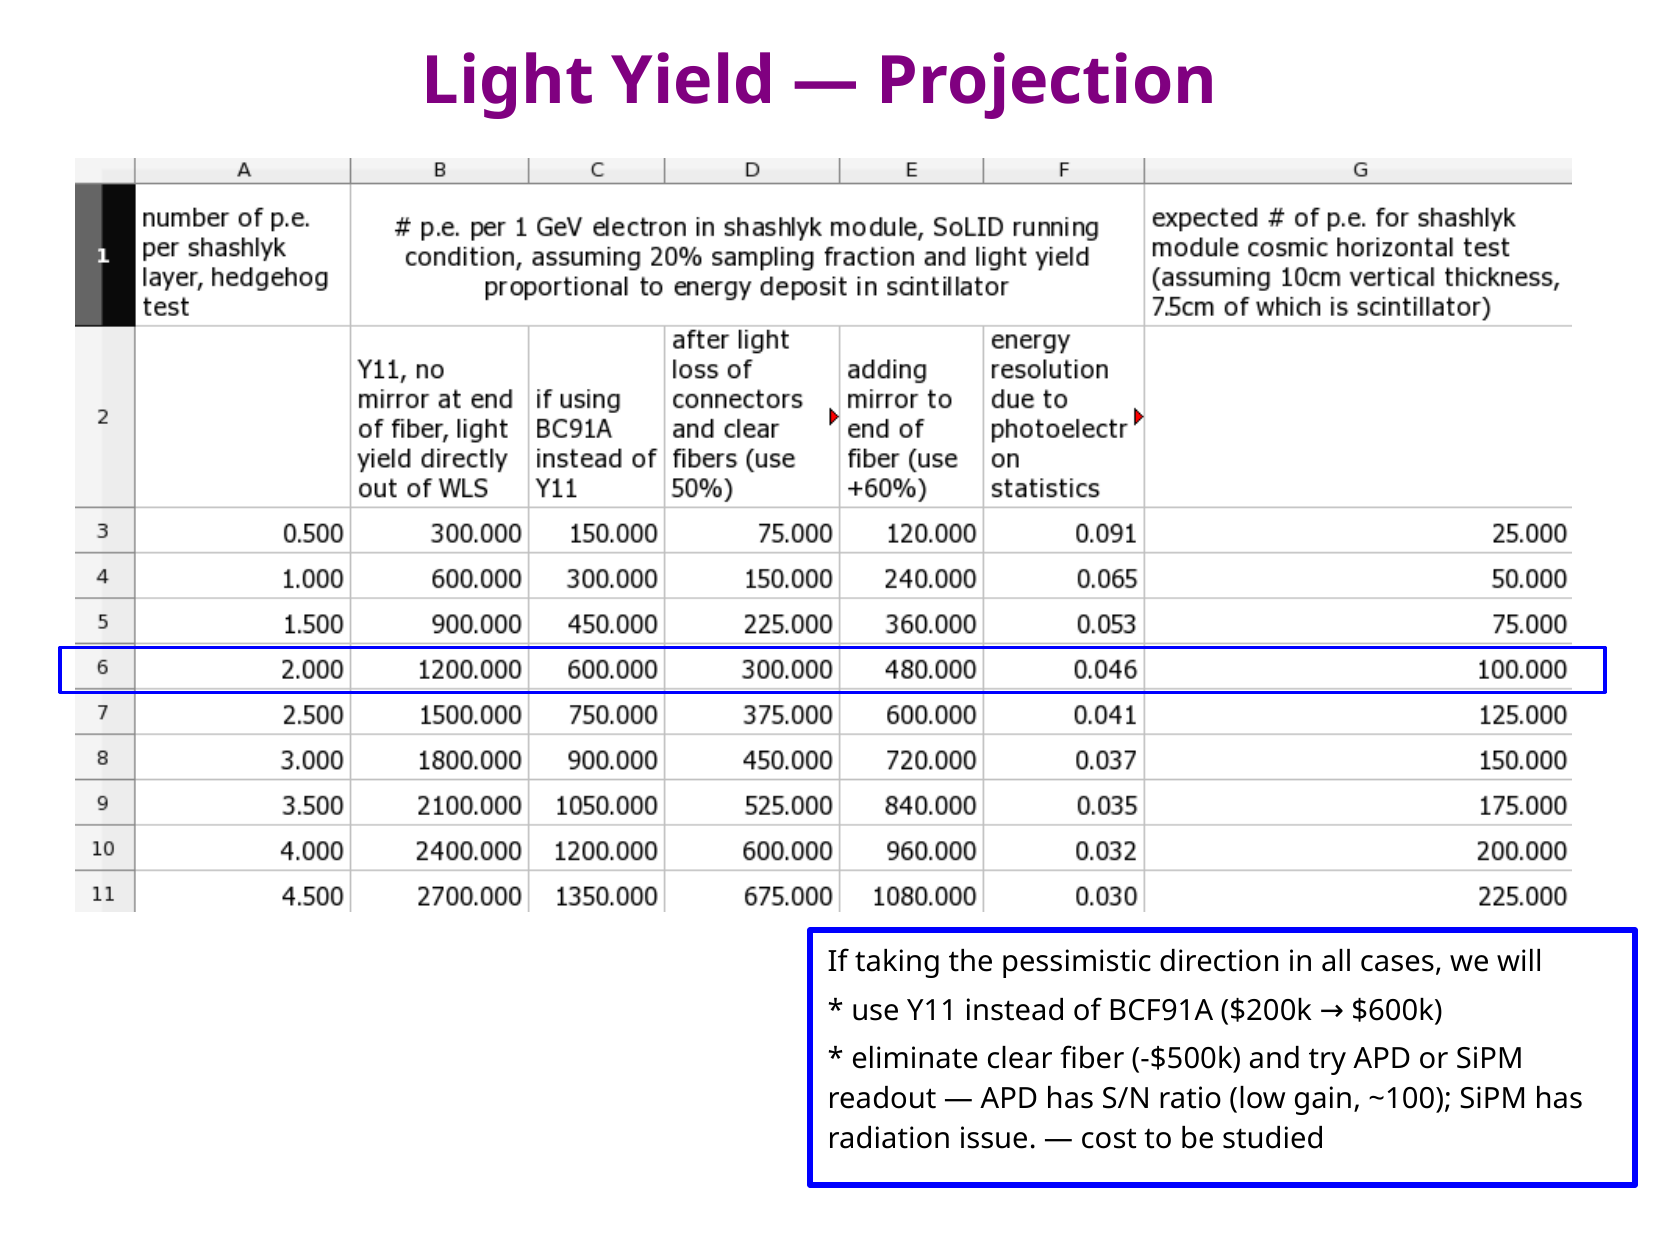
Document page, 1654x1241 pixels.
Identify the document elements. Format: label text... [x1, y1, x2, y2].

title Light Yield ― Projection [4, 30, 1636, 121]
picture [75, 694, 1572, 912]
picture [75, 649, 1572, 691]
text_box If taking the pessimistic direction in all cases, we will * use Y11 instead of BCF91A ($200k → $600k) * eliminate clear fiber (-$500k) and try APD or SiPM readout ― APD has S/N ratio (low gain, ~100); SiPM has radiation issue. ― cost to be studied [810, 930, 1636, 1186]
picture [75, 158, 1572, 646]
